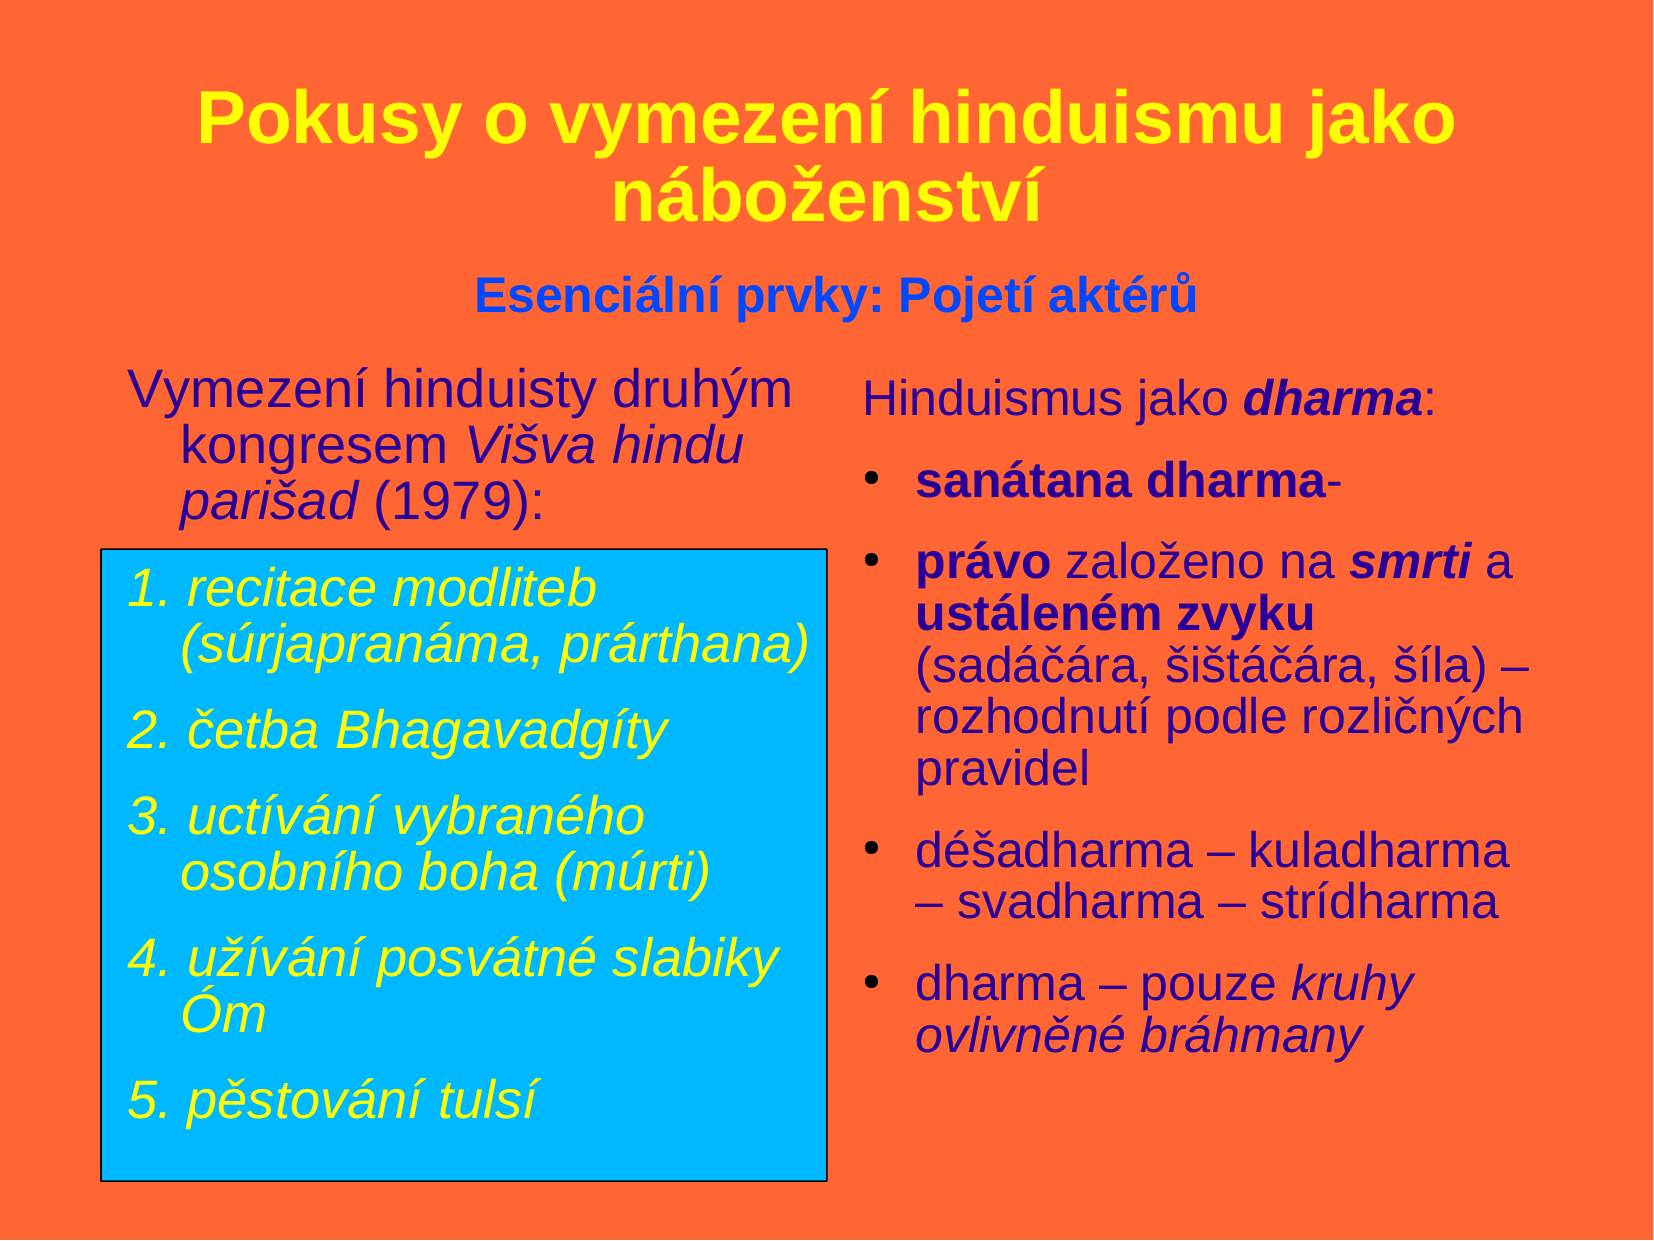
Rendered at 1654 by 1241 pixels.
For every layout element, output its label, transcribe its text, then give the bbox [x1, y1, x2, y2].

text_box Esenciální prvky: Pojetí aktérů [315, 270, 1359, 323]
text_box Hinduismus jako dharma: sanátana dharma- právo založeno na smrti a ustáleném zvyku (sadáčára, šištáčára, šíla) – rozhodnutí podle rozličných pravidel déšadharma – kuladharma – svadharma – strídharma dharma – pouze kruhy ovlivněné bráhmany [845, 374, 1535, 1063]
text_box [100, 549, 827, 1182]
list Vymezení hinduisty druhým kongresem Višva hindu parišad (1979): 1. recitace modliteb (súrjapranáma, prárthana) 2. četba Bhagavadgíty 3. uctívání vybraného osobního boha (múrti) 4. užívání posvátné slabiky Óm 5. pěstování tulsí [109, 362, 815, 1177]
title Pokusy o vymezení hinduismu jako náboženství [121, 55, 1534, 264]
